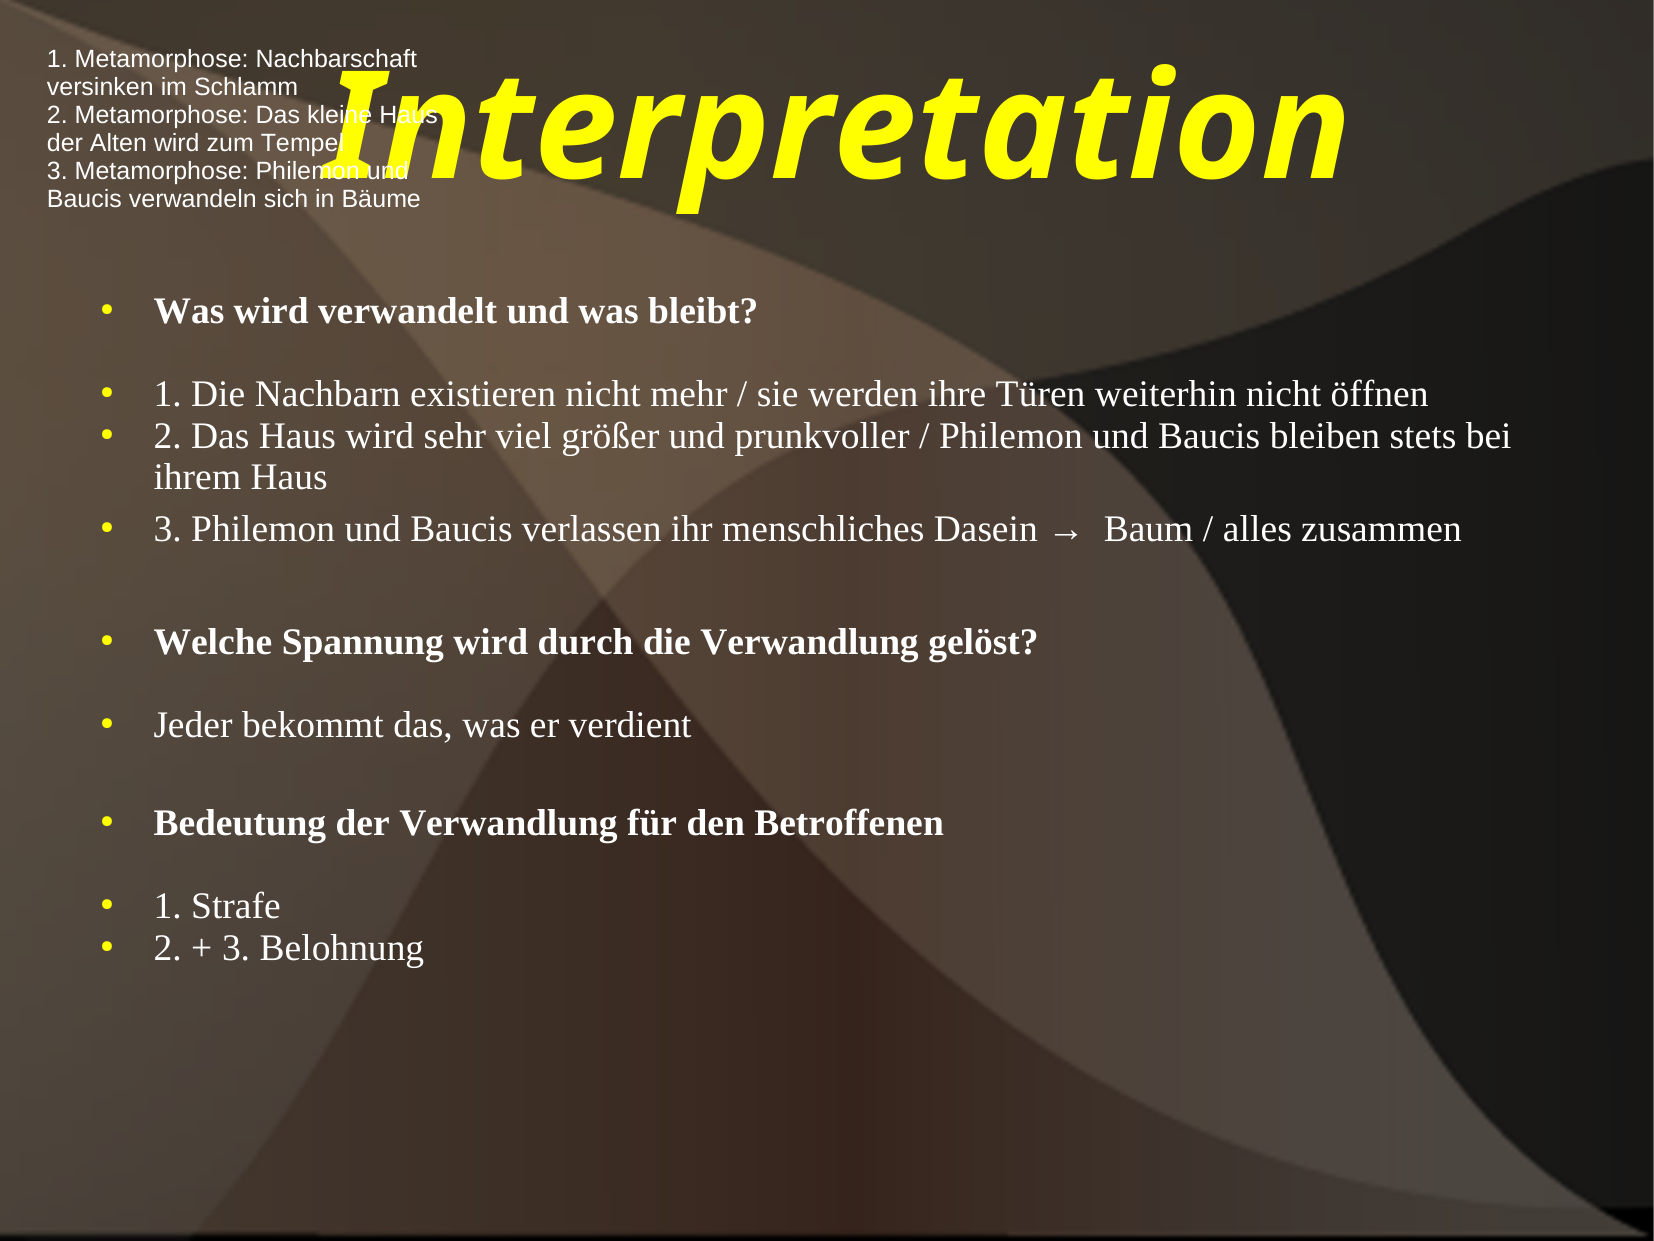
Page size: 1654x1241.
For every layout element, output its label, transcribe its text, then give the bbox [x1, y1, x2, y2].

title 1. Metamorphose: Nachbarschaft versinken im Schlamm 2. Metamorphose: Das kleine Haus der Alten wird zum Tempel 3. Metamorphose: Philemon und Baucis verwandeln sich in Bäume [46, 0, 473, 260]
picture [0, 0, 1654, 1241]
list Was wird verwandelt und was bleibt? 1. Die Nachbarn existieren nicht mehr / sie werden ihre Türen weiterhin nicht öffnen 2. Das Haus wird sehr viel größer und prunkvoller / Philemon und Baucis bleiben stets bei ihrem Haus 3. Philemon und Baucis verlassen ihr menschliches Dasein → Baum / alles zusammen Welche Spannung wird durch die Verwandlung gelöst? Jeder bekommt das, was er verdient Bedeutung der Verwandlung für den Betroffenen 1. Strafe 2. + 3. Belohnung [82, 290, 1571, 1122]
title Interpretation [473, 17, 1583, 225]
